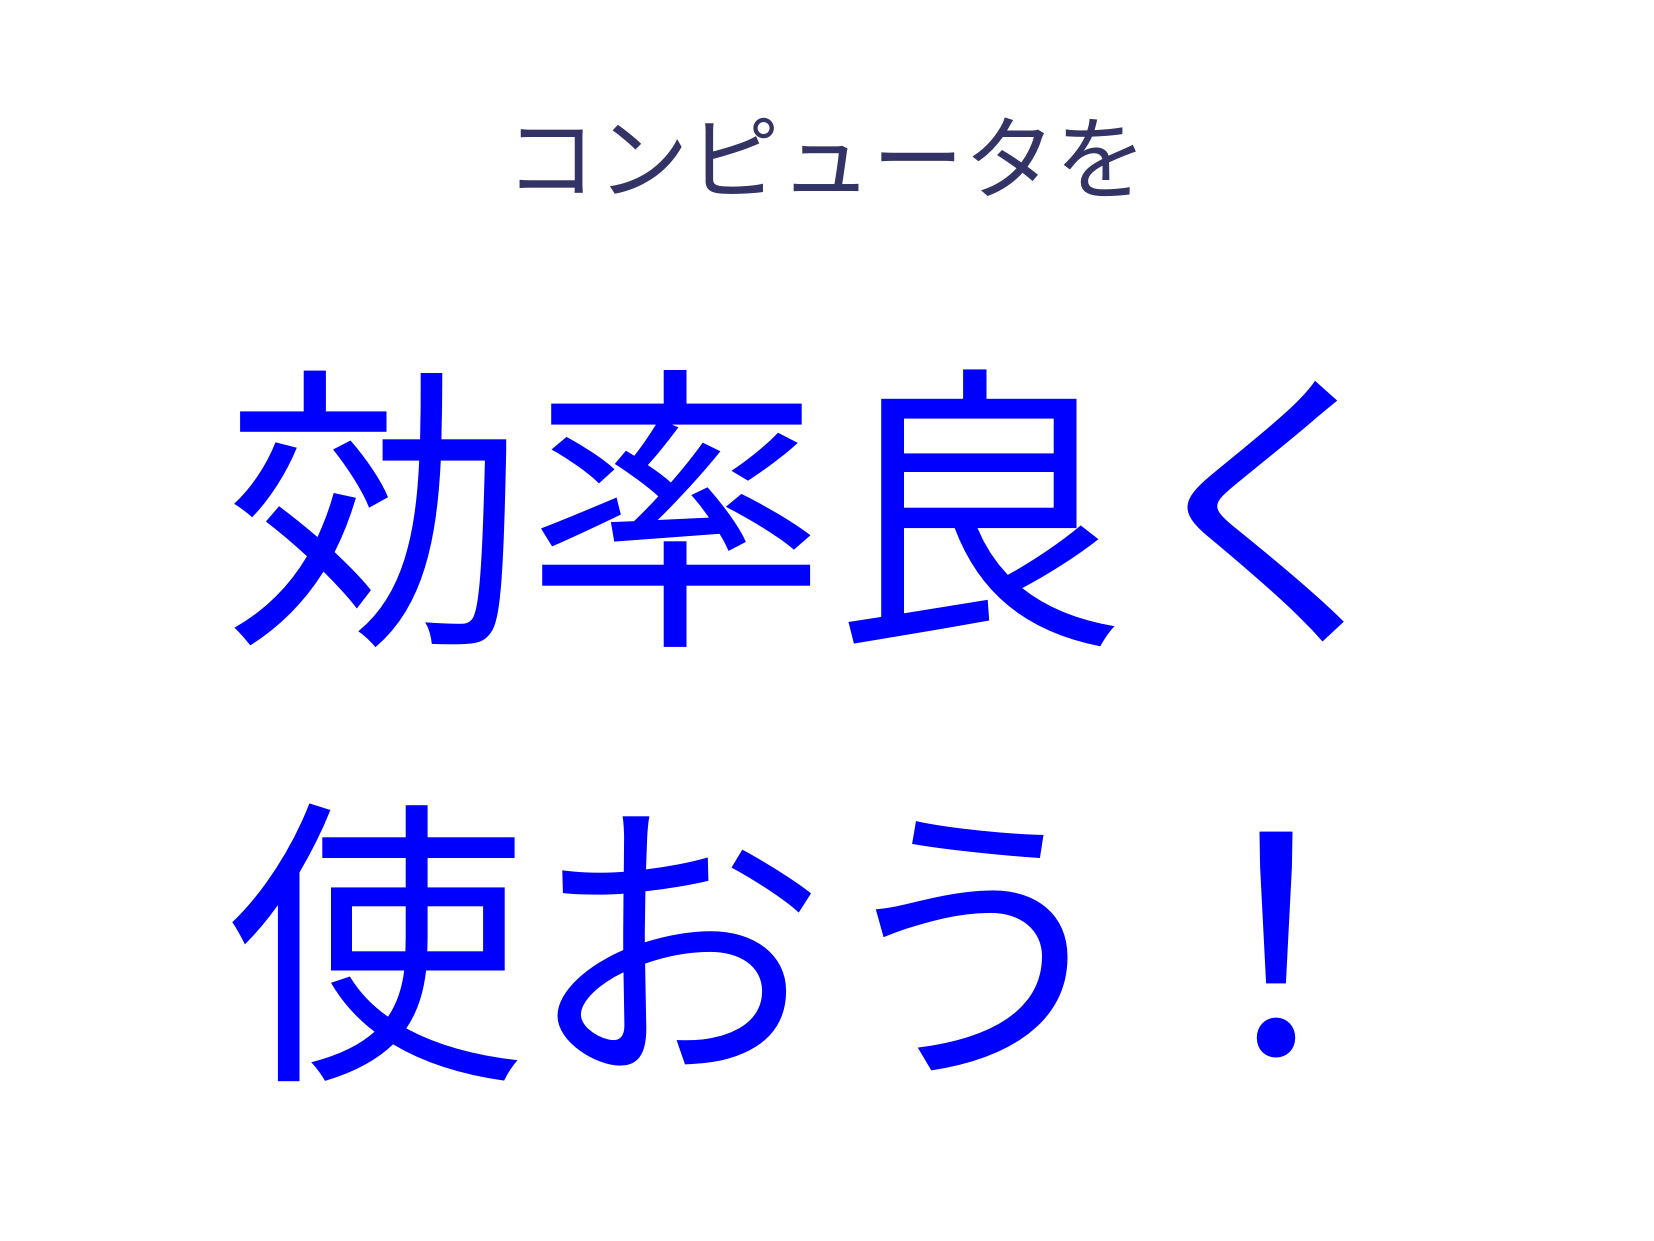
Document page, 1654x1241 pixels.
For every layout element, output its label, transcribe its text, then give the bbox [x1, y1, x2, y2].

subtitle 効率良く 使おう！ [82, 295, 1571, 1123]
title コンピュータを [82, 49, 1571, 257]
